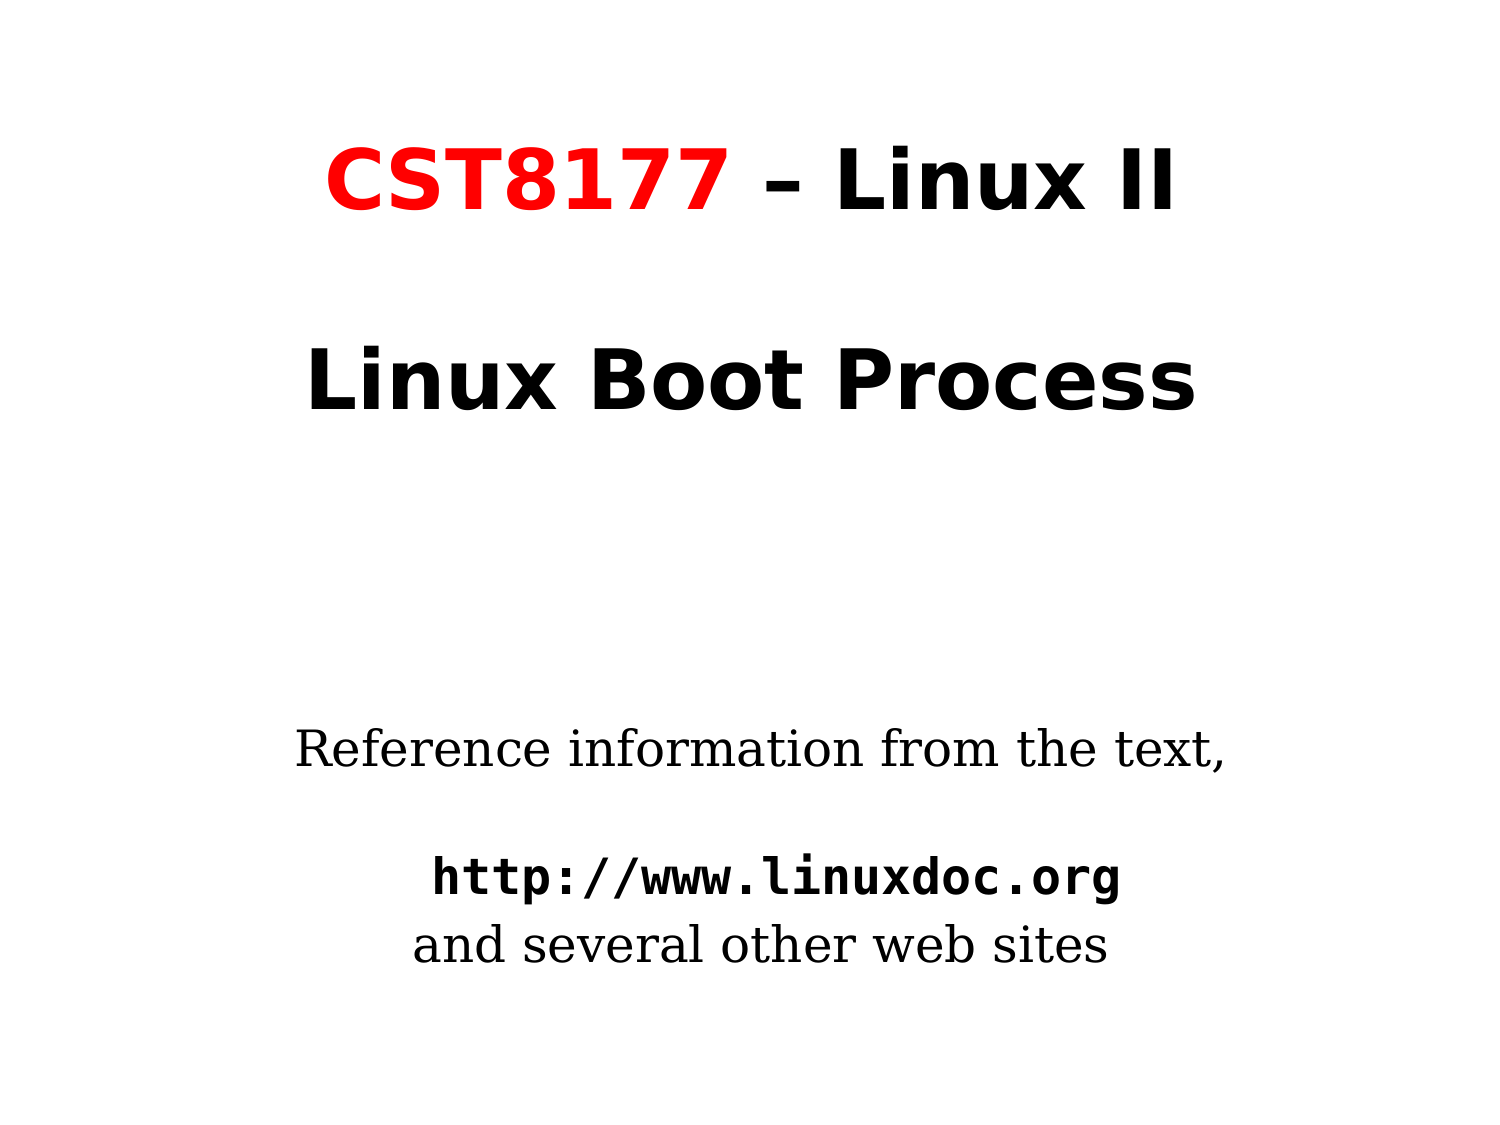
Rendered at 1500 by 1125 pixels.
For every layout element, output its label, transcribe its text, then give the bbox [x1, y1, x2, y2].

title CST8177 – Linux II Linux Boot Process [118, 118, 1385, 434]
subtitle Reference information from the text, http://www.linuxdoc.org and several other web sites [236, 708, 1287, 1000]
